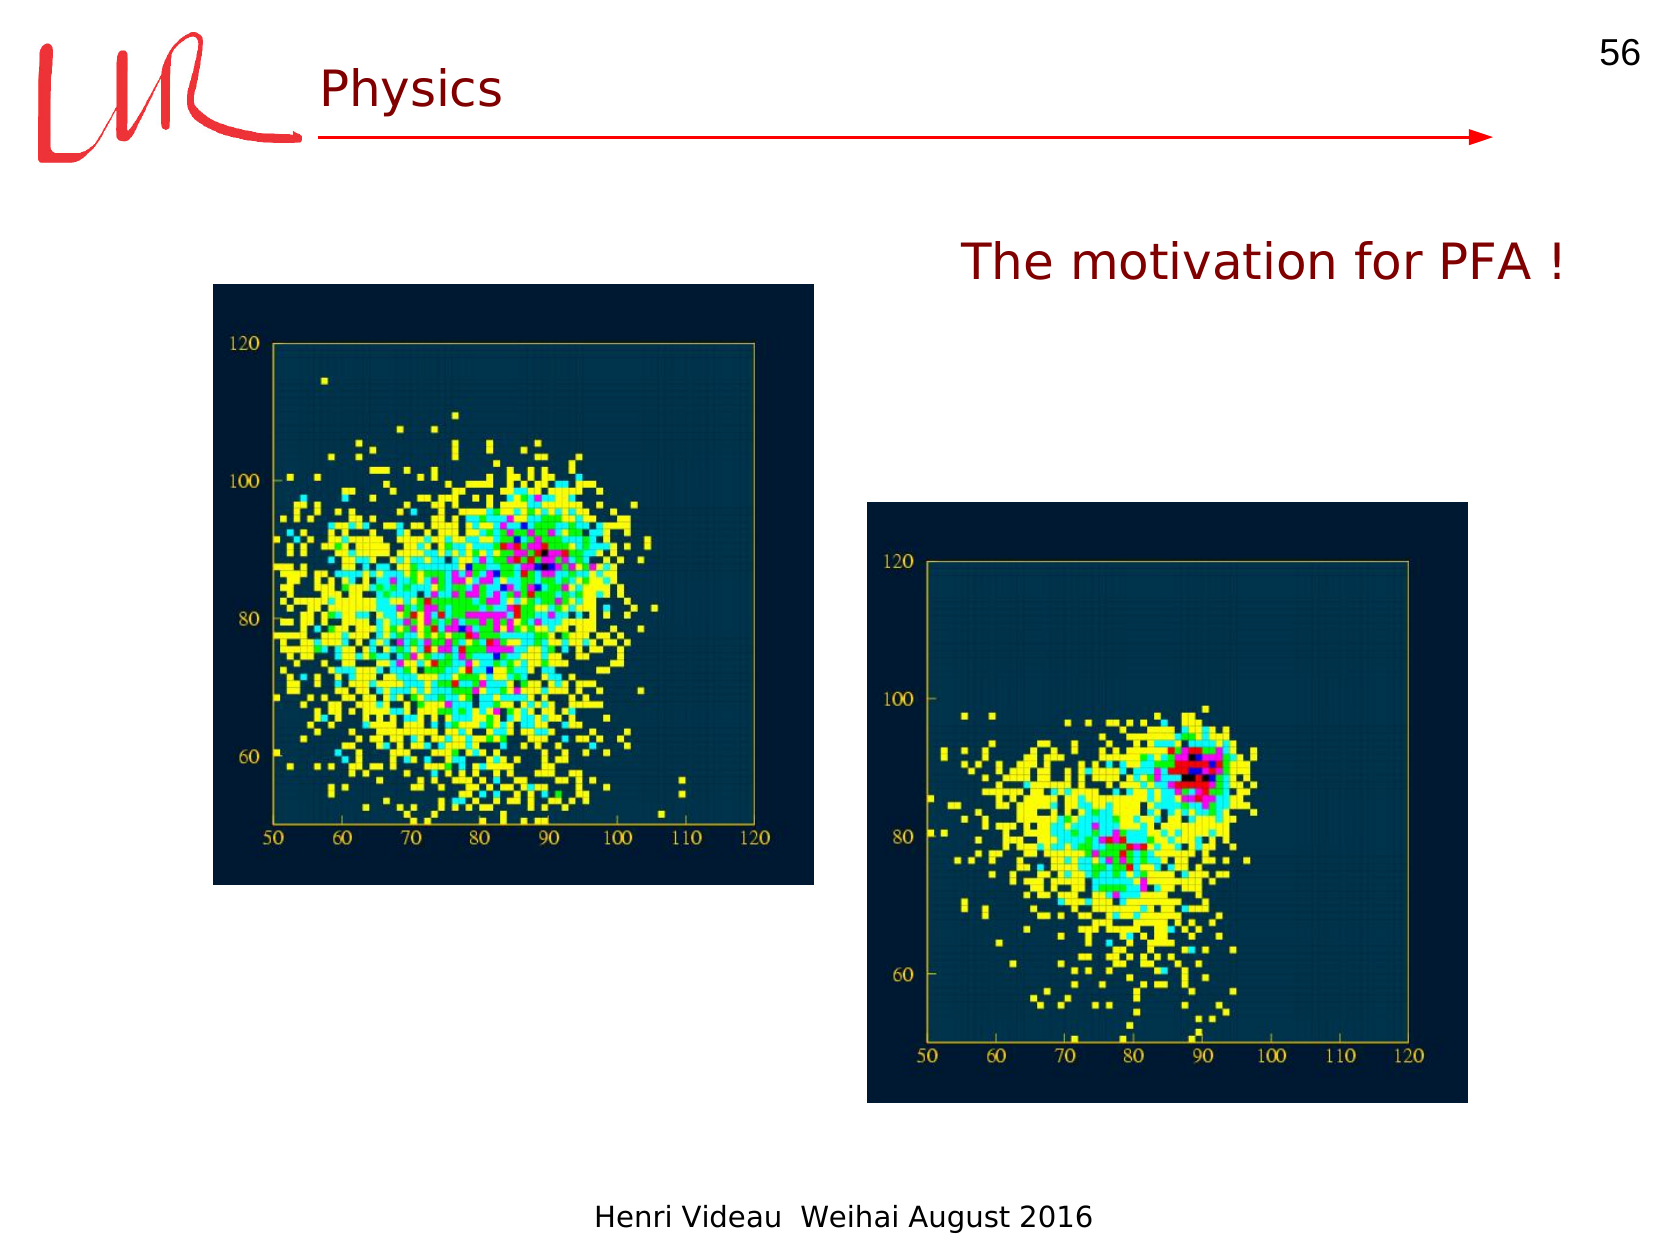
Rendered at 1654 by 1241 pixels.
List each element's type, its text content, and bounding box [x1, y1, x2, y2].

picture [213, 284, 814, 885]
picture [867, 502, 1468, 1103]
picture [38, 32, 302, 163]
text_box The motivation for PFA ! [961, 232, 1565, 292]
